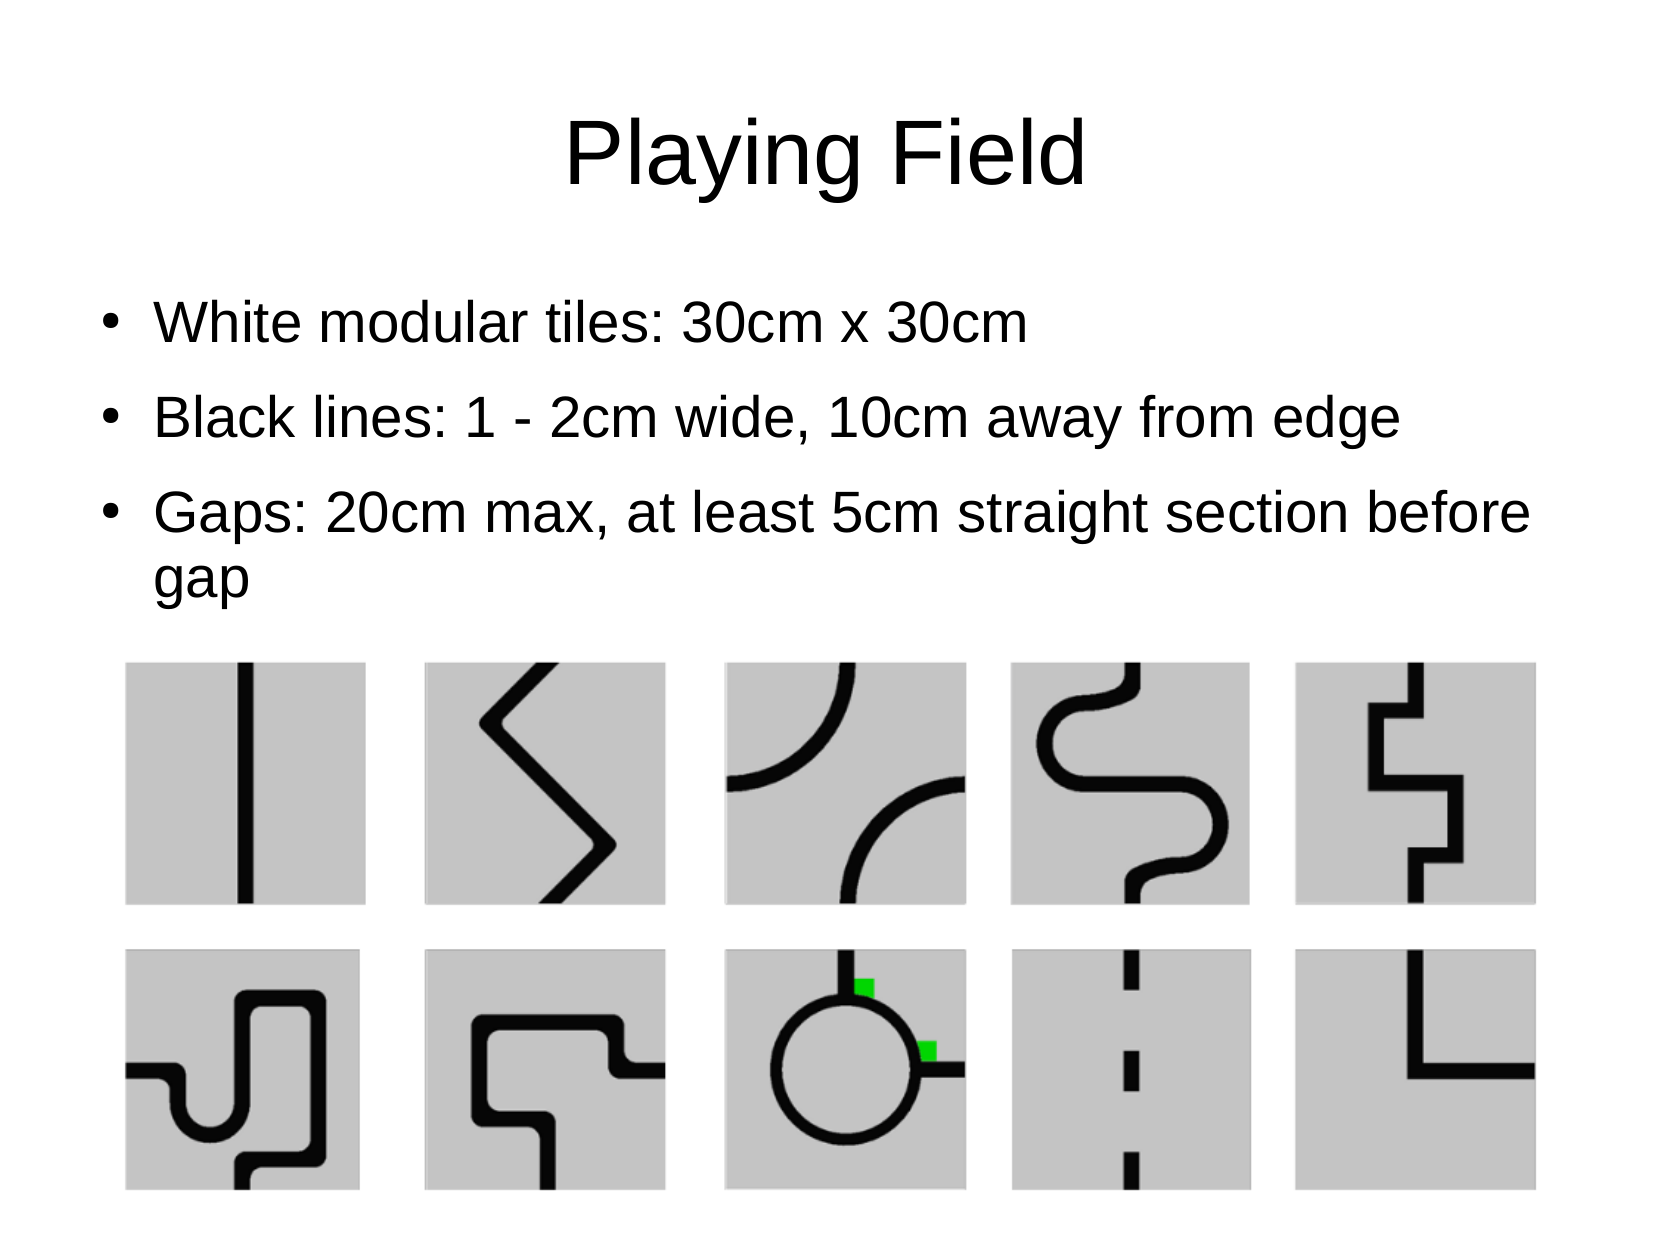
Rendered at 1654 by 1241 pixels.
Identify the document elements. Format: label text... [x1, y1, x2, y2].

picture [118, 657, 1548, 1205]
title Playing Field [82, 49, 1571, 257]
list White modular tiles: 30cm x 30cm Black lines: 1 - 2cm wide, 10cm away from edge Gaps: 20cm max, at least 5cm straight section before gap [82, 290, 1571, 1010]
